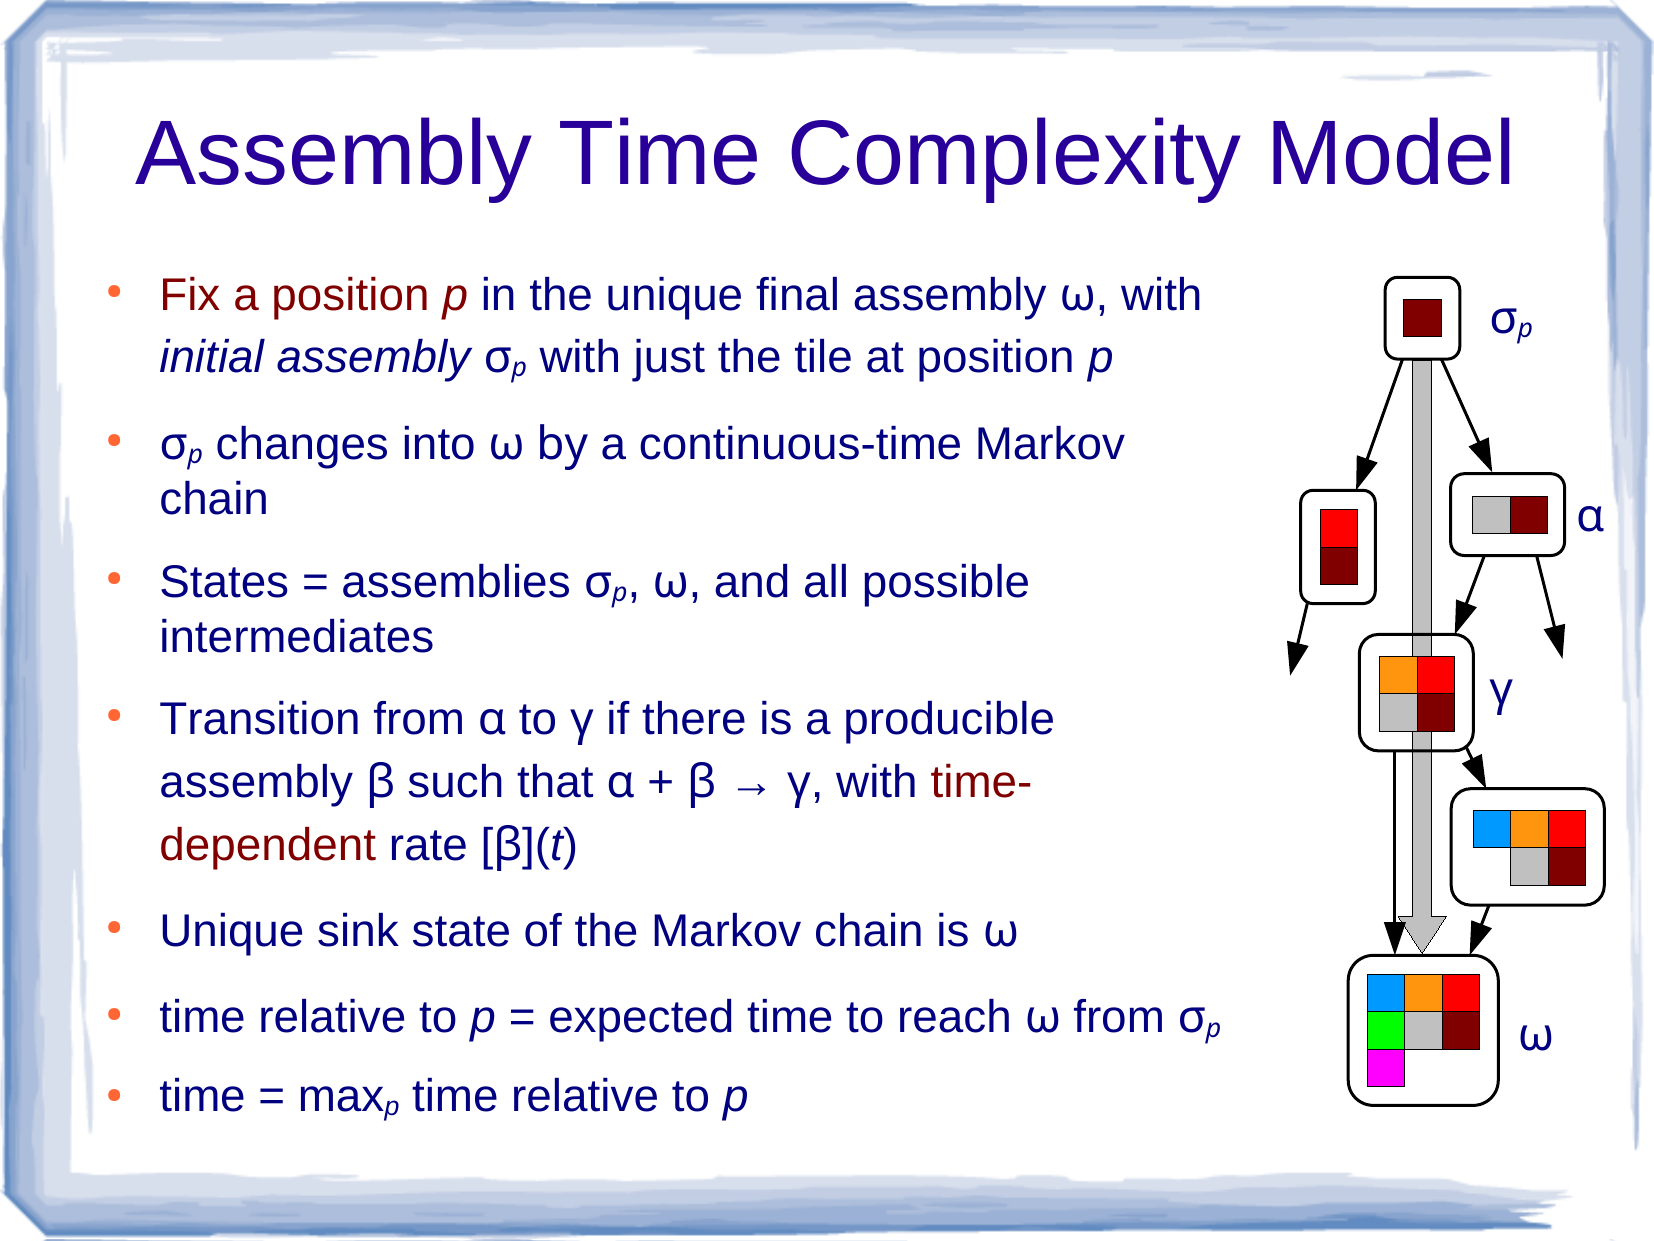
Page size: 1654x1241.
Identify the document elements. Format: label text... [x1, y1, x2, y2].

text_box γ [1489, 655, 1543, 717]
text_box [1379, 636, 1455, 749]
text_box [1398, 753, 1447, 953]
picture [0, 0, 1654, 1241]
text_box ω [1518, 1001, 1585, 1062]
text_box [1412, 361, 1432, 632]
text_box α [1576, 482, 1634, 543]
title Assembly Time Complexity Model [82, 49, 1571, 257]
text_box [1320, 509, 1358, 585]
text_box [1403, 299, 1442, 337]
text_box σp [1489, 284, 1560, 360]
text_box [1367, 974, 1480, 1087]
text_box [1473, 810, 1586, 886]
text_box [1472, 496, 1548, 534]
list Fix a position p in the unique final assembly ω, with initial assembly σp with just the tile at position p σp changes into ω by a continuous-time Markov chain States = assemblies σp, ω, and all possible intermediates Transition from α to γ if there is a producible assembly β such that α + β → γ, with time-dependent rate [β](t) Unique sink state of the Markov chain is ω time relative to p = expected time to reach ω from σp time = maxp time relative to p [88, 261, 1248, 1203]
